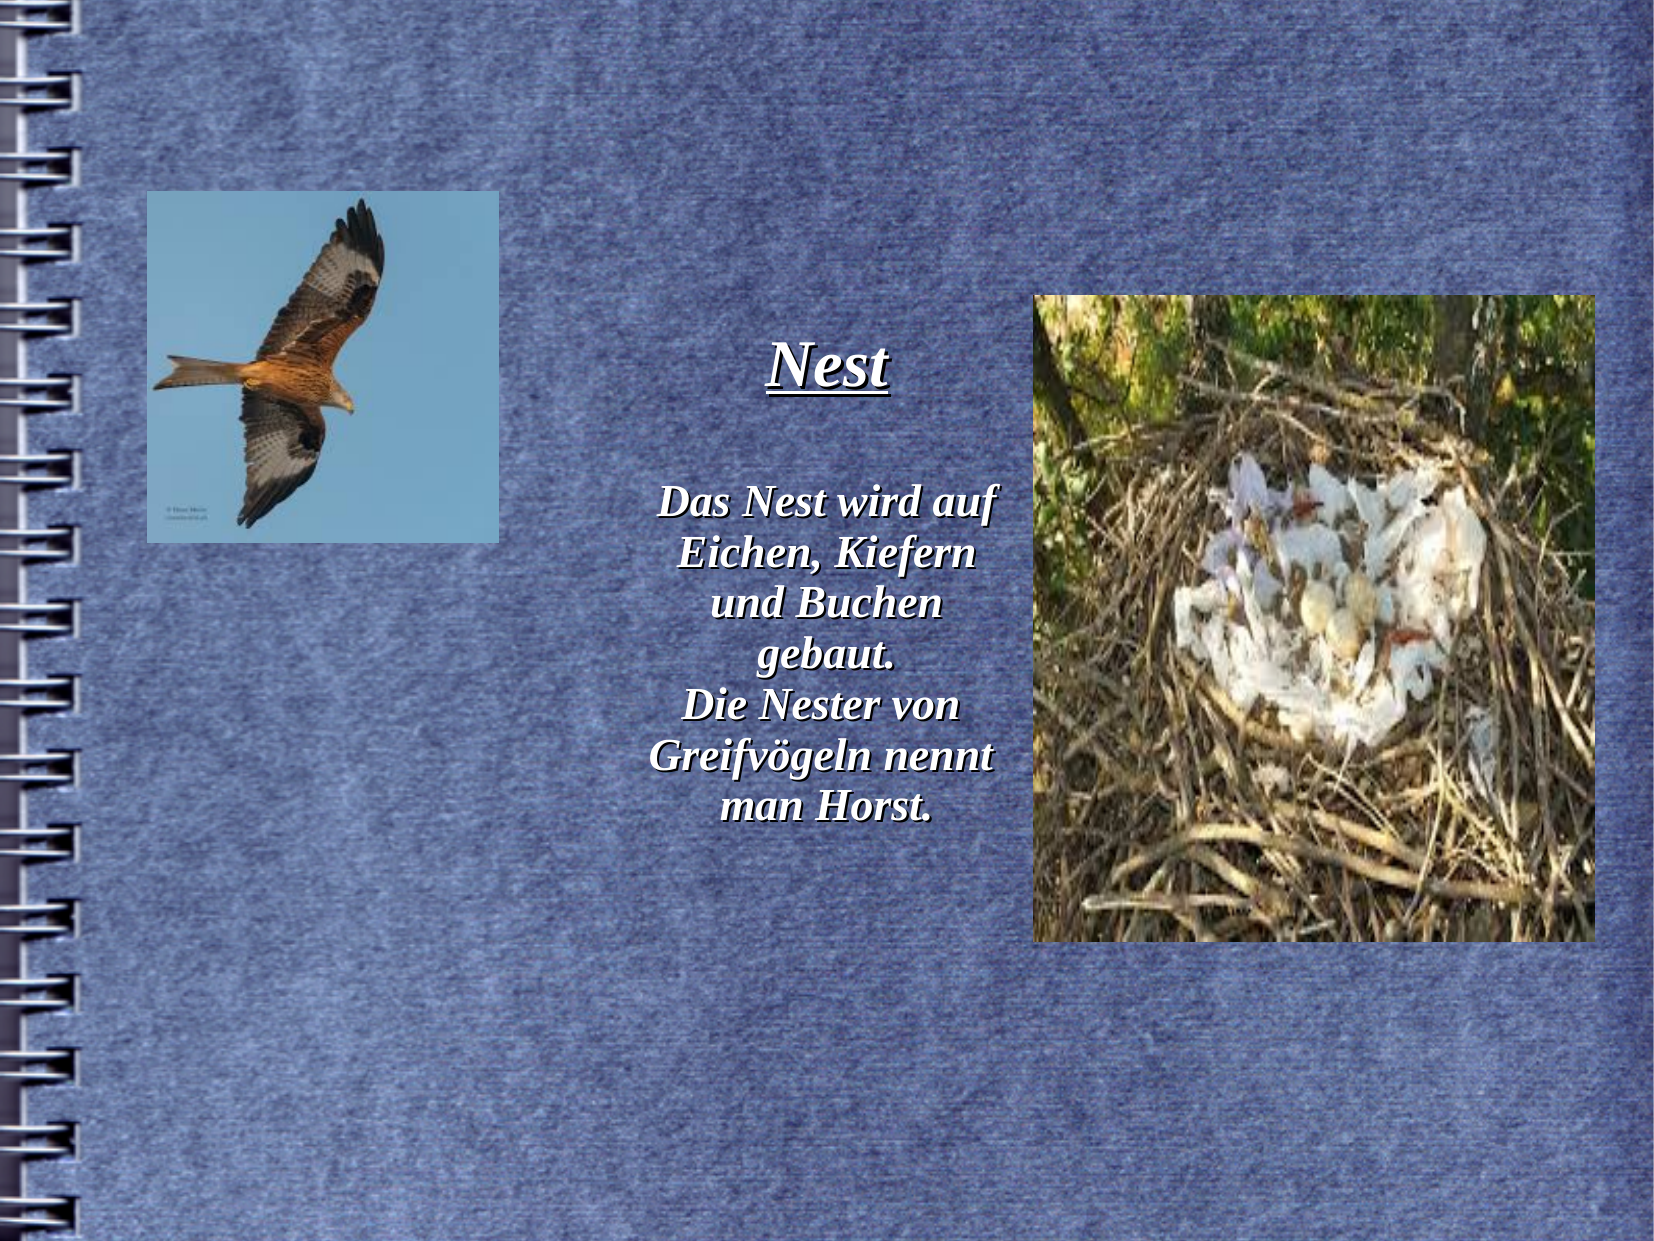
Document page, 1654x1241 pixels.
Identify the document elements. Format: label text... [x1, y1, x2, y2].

picture [0, 0, 1654, 1241]
subtitle Nest Das Nest wird auf Eichen, Kiefern und Buchen gebaut. Die Nester von Greifvögeln nennt man Horst. [82, 49, 1571, 1109]
